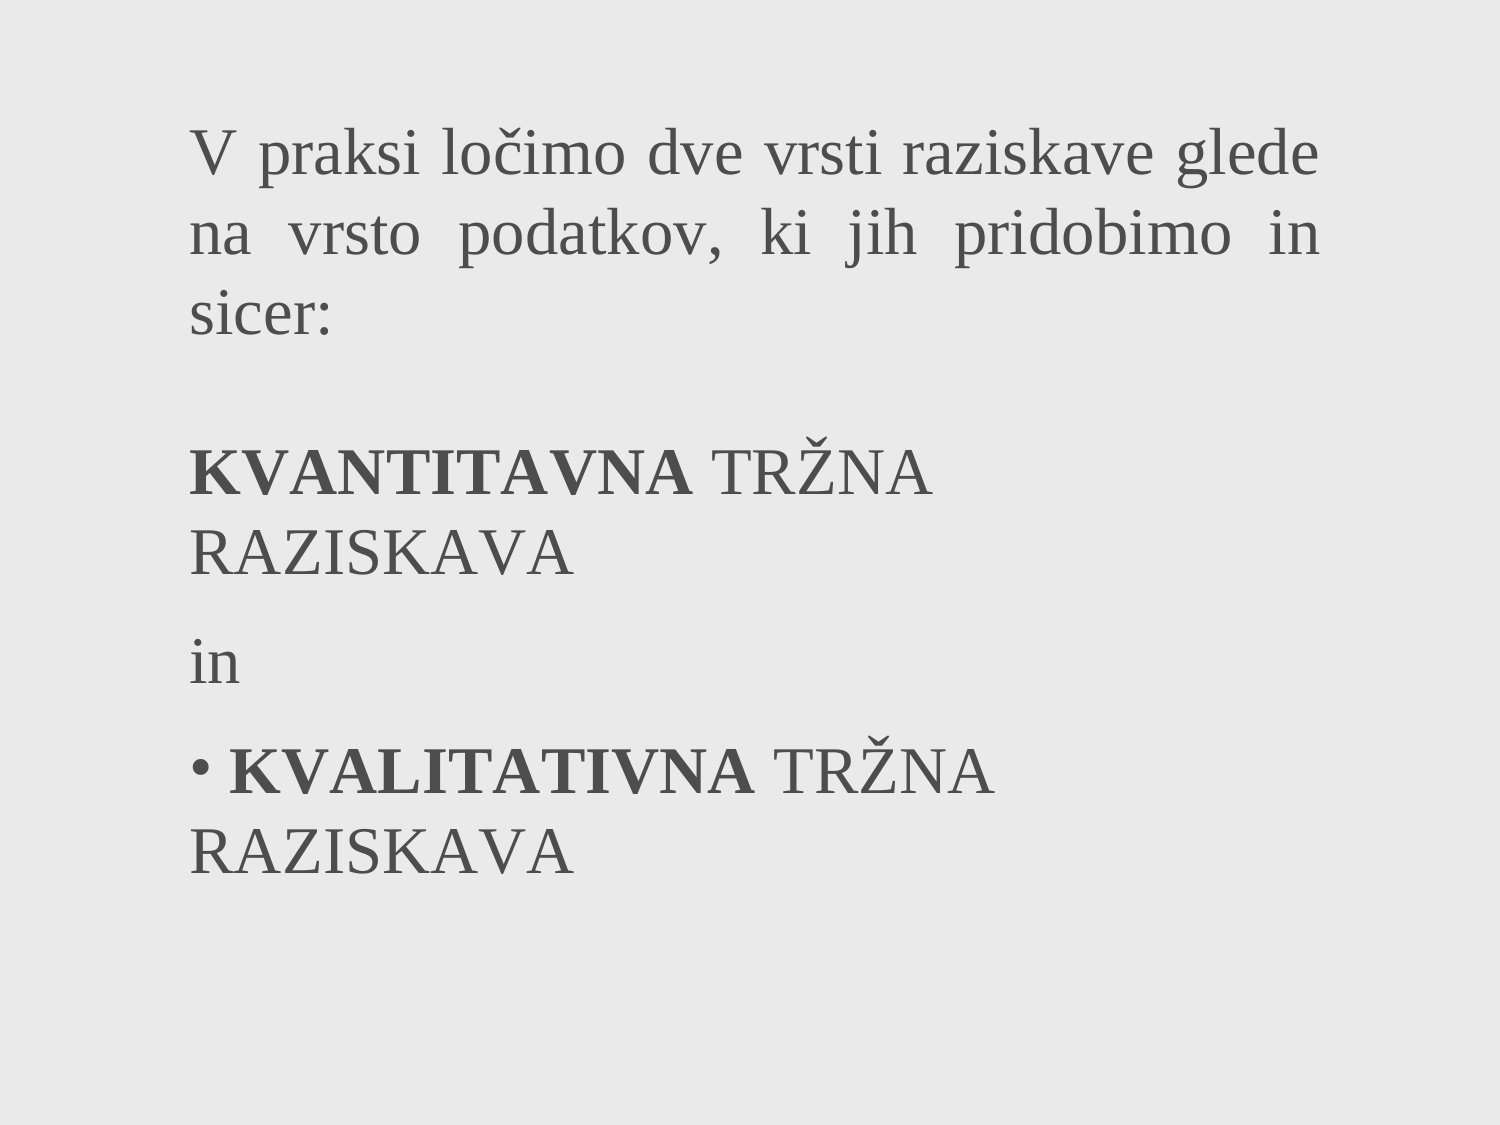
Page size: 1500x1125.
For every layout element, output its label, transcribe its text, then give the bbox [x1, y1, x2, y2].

text_box V praksi ločimo dve vrsti raziskave glede na vrsto podatkov, ki jih pridobimo in sicer: KVANTITAVNA TRŽNA RAZISKAVA in KVALITATIVNA TRŽNA RAZISKAVA [174, 99, 1338, 975]
